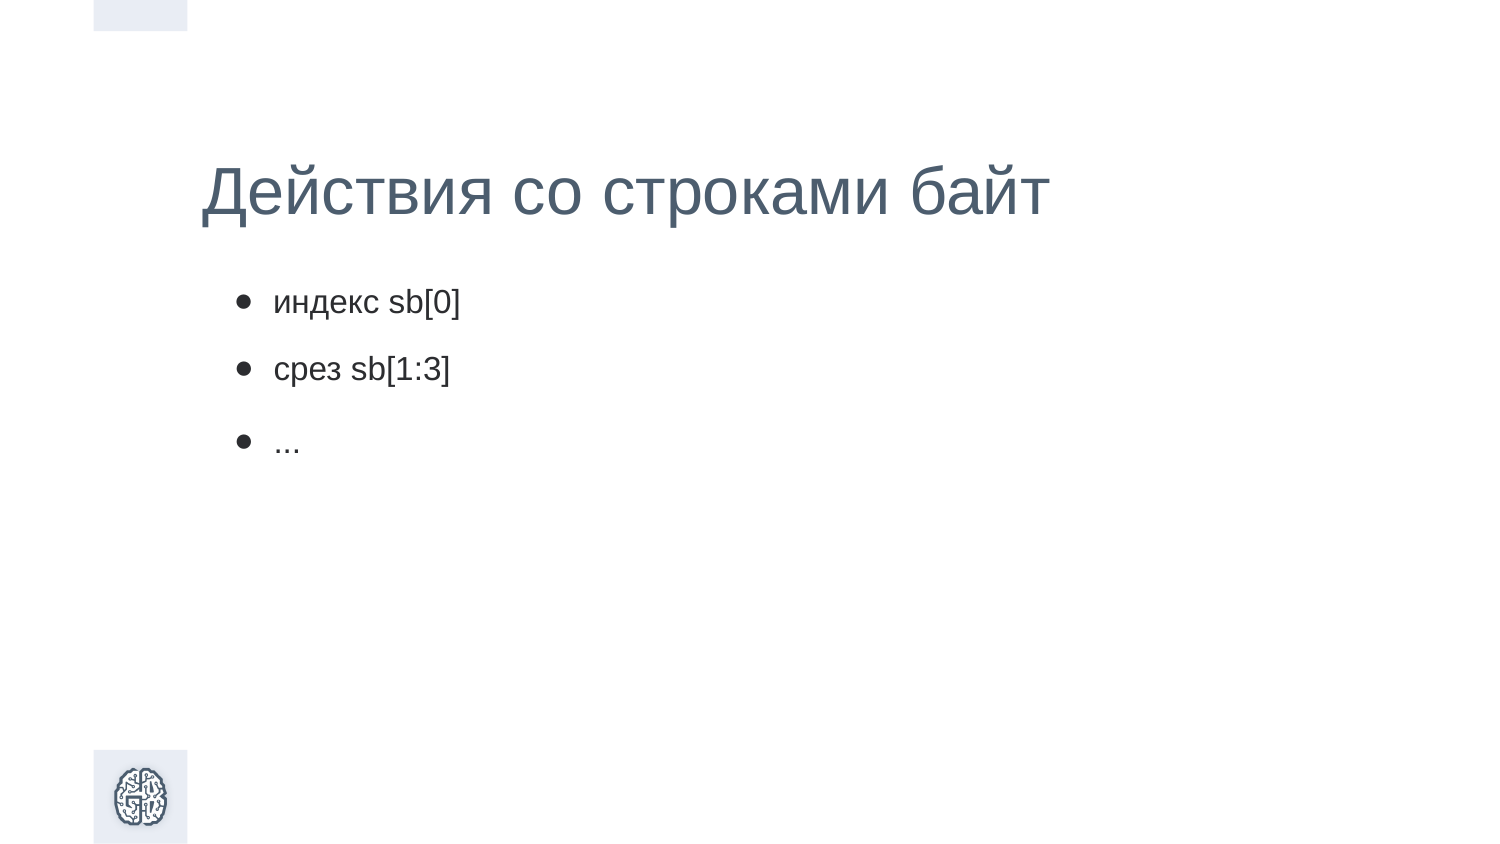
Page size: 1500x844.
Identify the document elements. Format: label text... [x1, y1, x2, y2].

text_box Действия со строками байт [187, 93, 1312, 259]
text_box индекс sb[0] [187, 259, 1312, 322]
text_box срез sb[1:3] [187, 321, 1313, 394]
picture [106, 760, 175, 834]
text_box ... [187, 394, 1313, 467]
